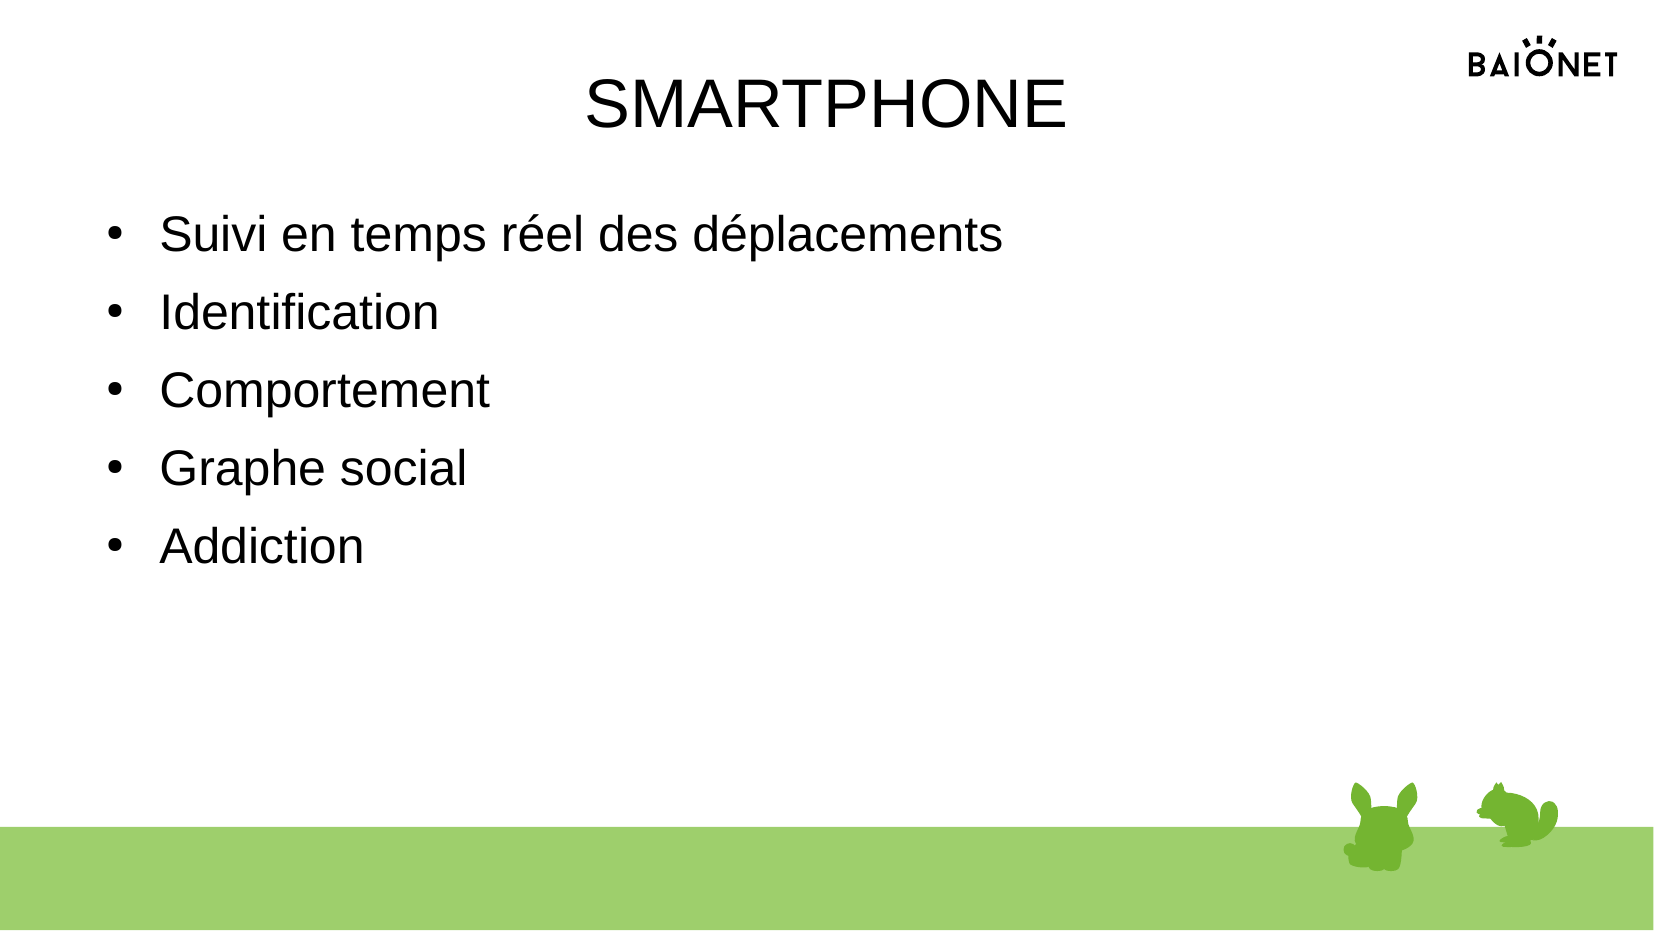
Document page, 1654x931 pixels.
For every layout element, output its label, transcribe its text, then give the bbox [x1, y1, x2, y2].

picture [1461, 29, 1625, 82]
title SMARTPHONE [88, 29, 1565, 178]
list Suivi en temps réel des déplacements Identification Comportement Graphe social Addiction [88, 206, 1565, 739]
